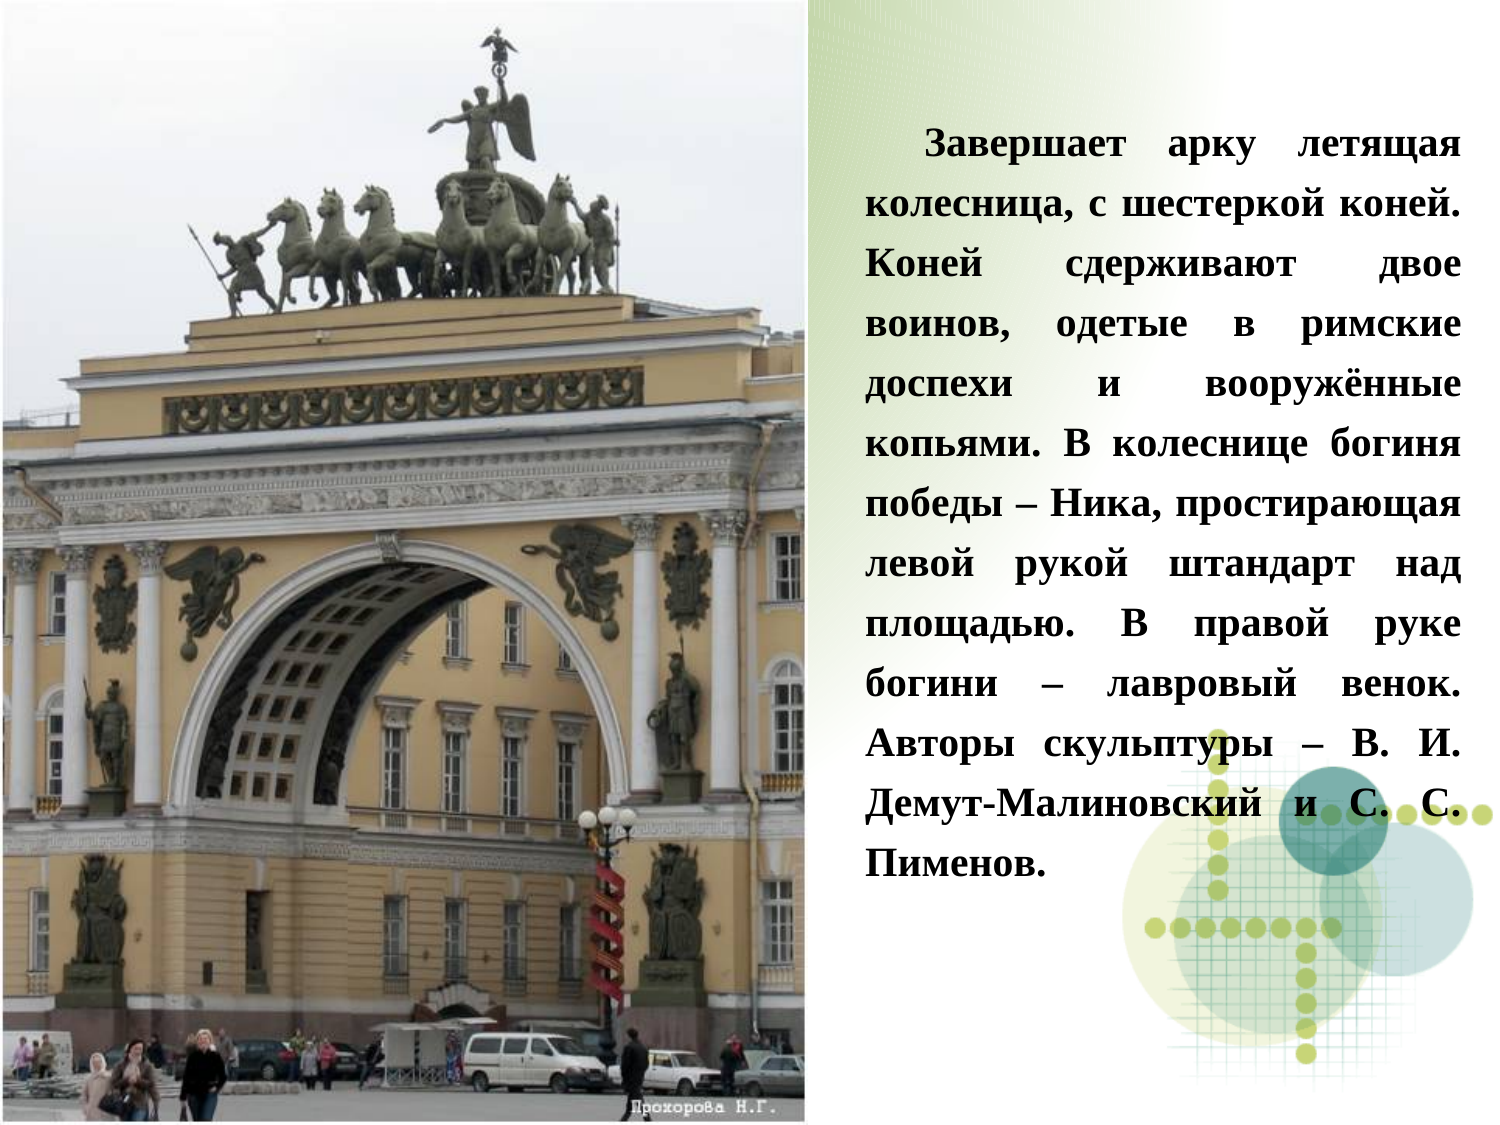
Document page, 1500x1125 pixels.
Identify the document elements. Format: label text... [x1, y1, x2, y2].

picture [0, 0, 808, 1125]
list Завершает арку летящая колесница, с шестеркой коней. Коней сдерживают двое воинов, одетые в римские доспехи и вооружённые копьями. В колеснице богиня победы – Ника, простирающая левой рукой штандарт над площадью. В правой руке богини – лавровый венок. Авторы скульптуры – В. И. Демут-Малиновский и С. С. Пименов. [850, 97, 1477, 886]
picture [1110, 718, 1500, 1098]
